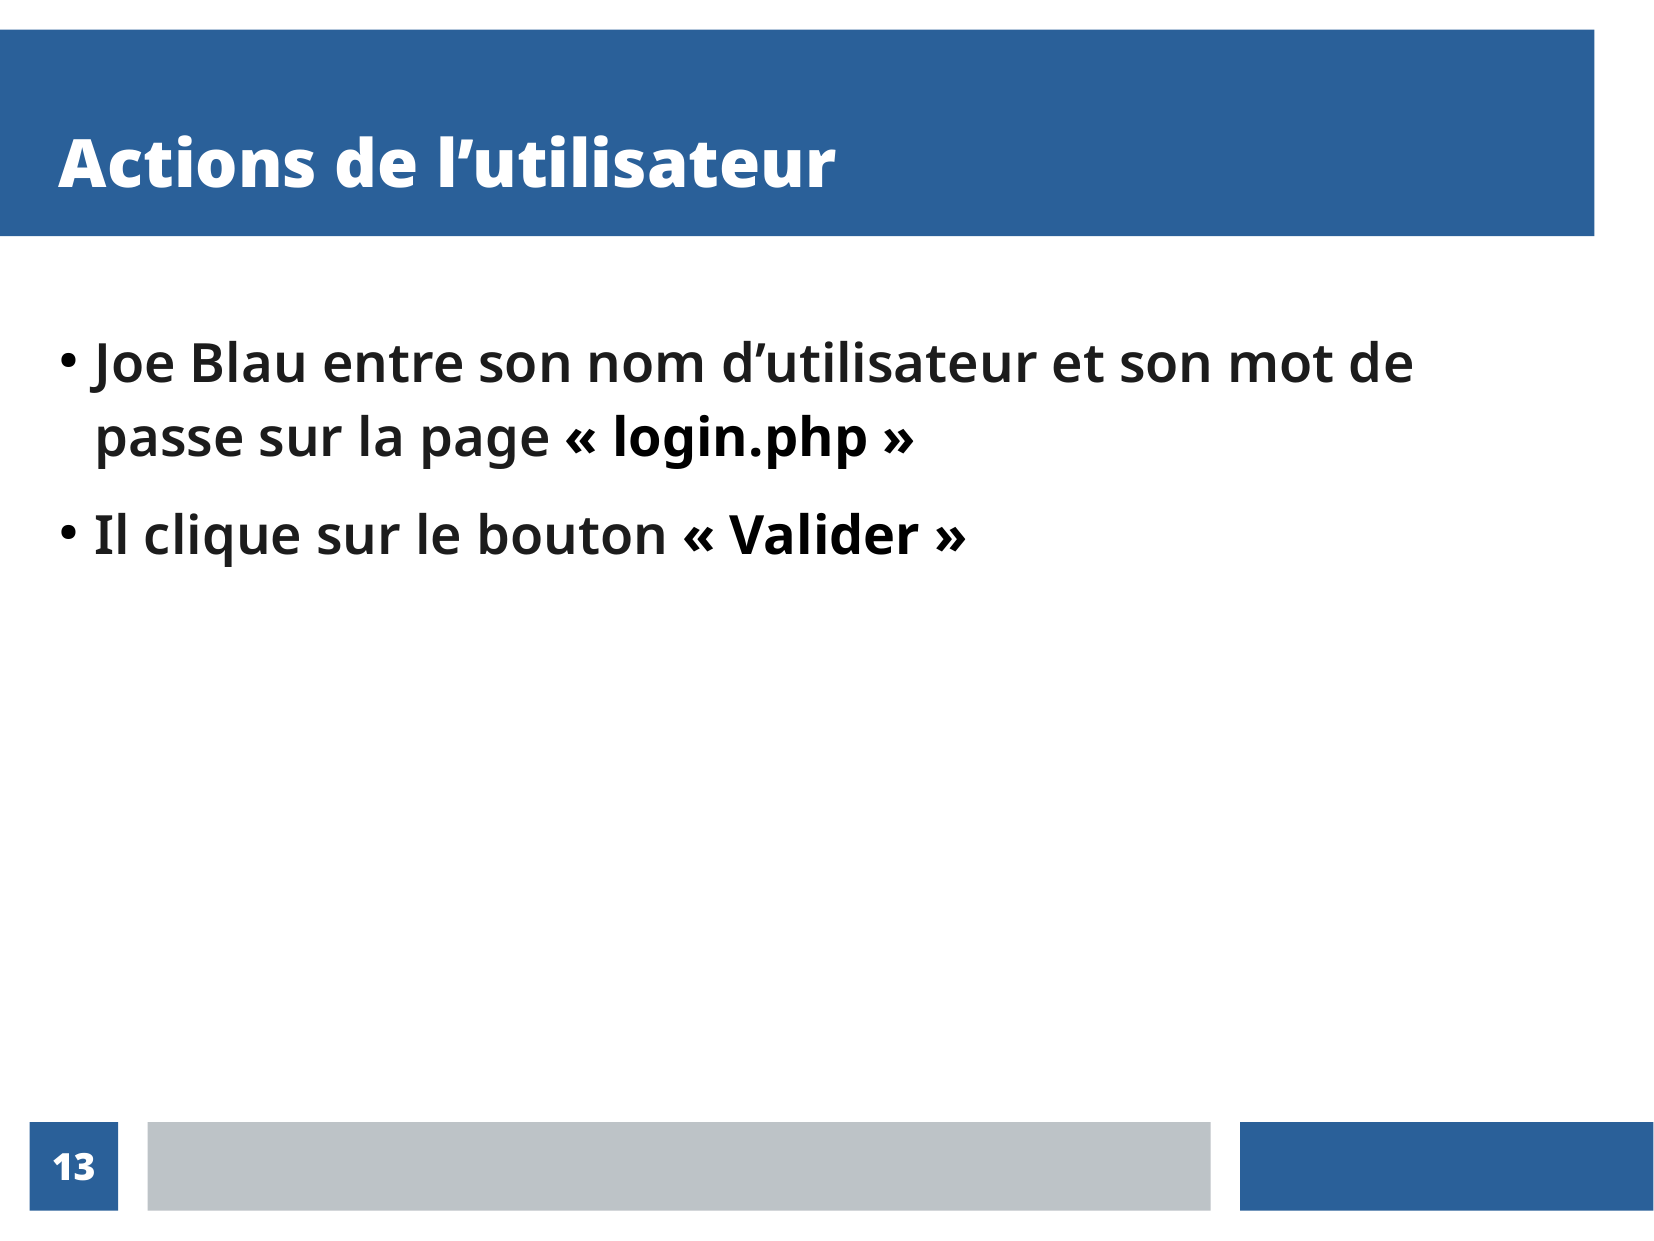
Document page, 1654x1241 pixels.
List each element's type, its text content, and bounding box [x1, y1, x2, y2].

list Joe Blau entre son nom d’utilisateur et son mot de passe sur la page « login.php » Il clique sur le bouton « Valider » [59, 324, 1565, 1093]
title Actions de l’utilisateur [59, 59, 1595, 207]
